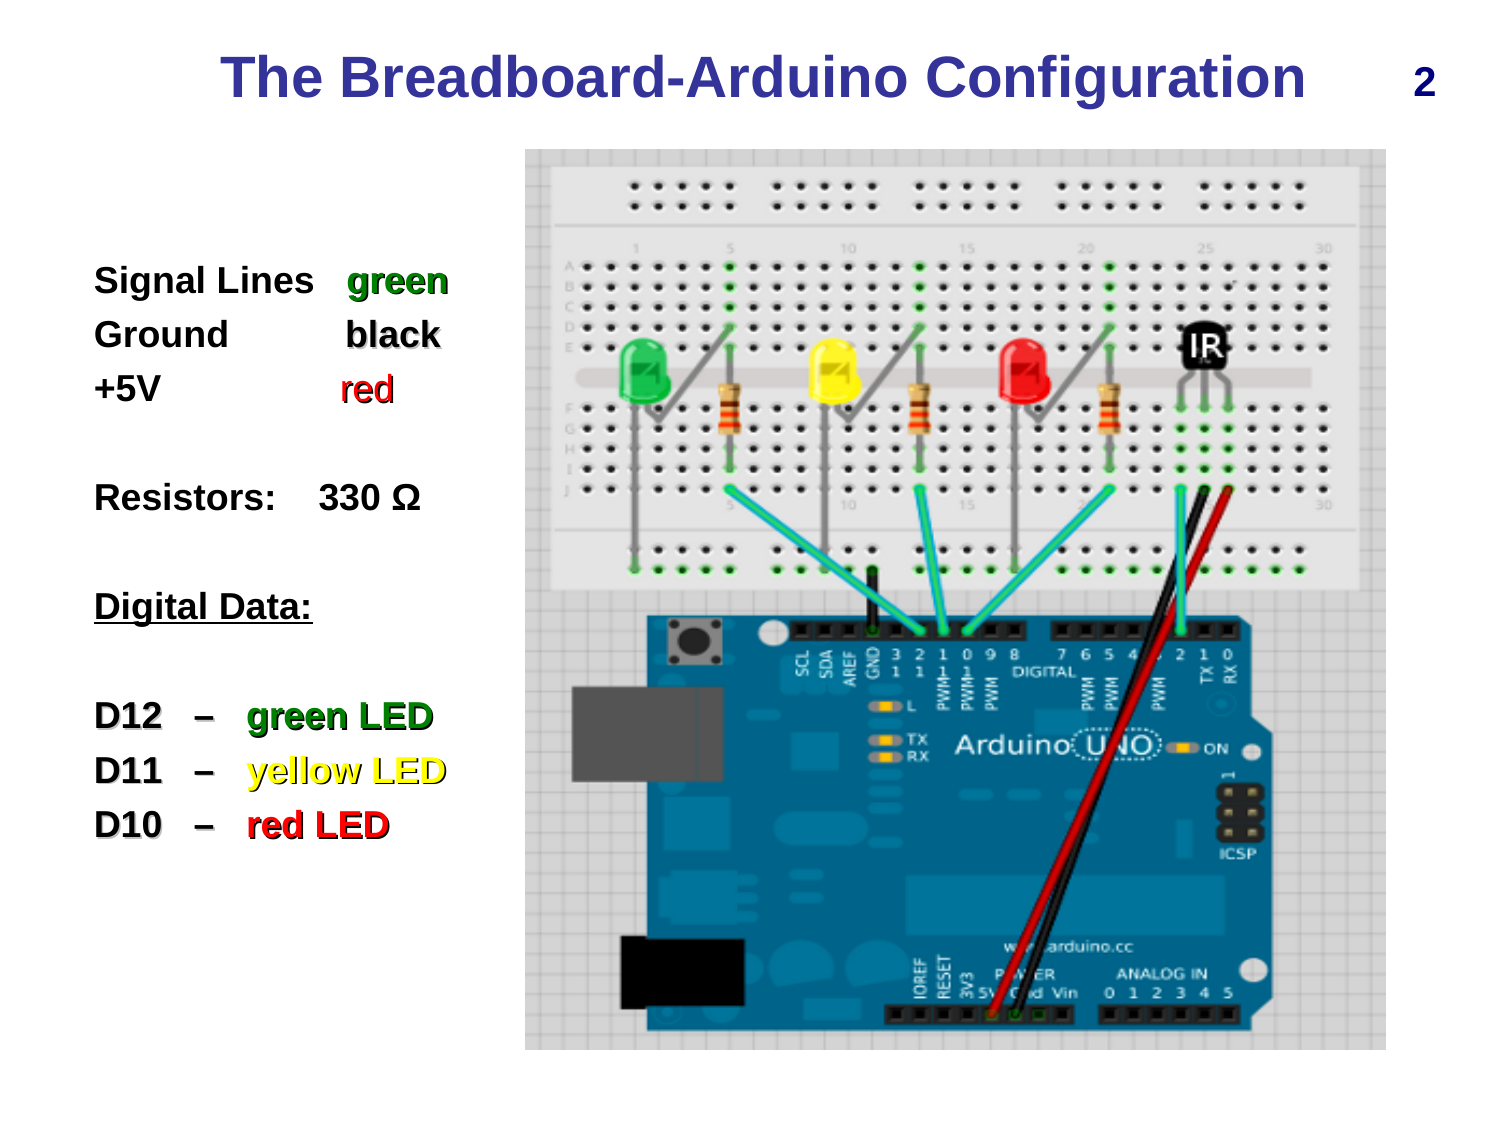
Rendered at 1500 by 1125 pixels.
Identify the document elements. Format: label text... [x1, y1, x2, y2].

picture [525, 149, 1386, 1051]
title The Breadboard-Arduino Configuration [177, 37, 1351, 118]
text_box 2 [1387, 47, 1463, 113]
list Signal Lines green Ground black +5V red Resistors: 330 Ω Digital Data: D12 – green LED D11 – yellow LED D10 – red LED [37, 259, 488, 901]
